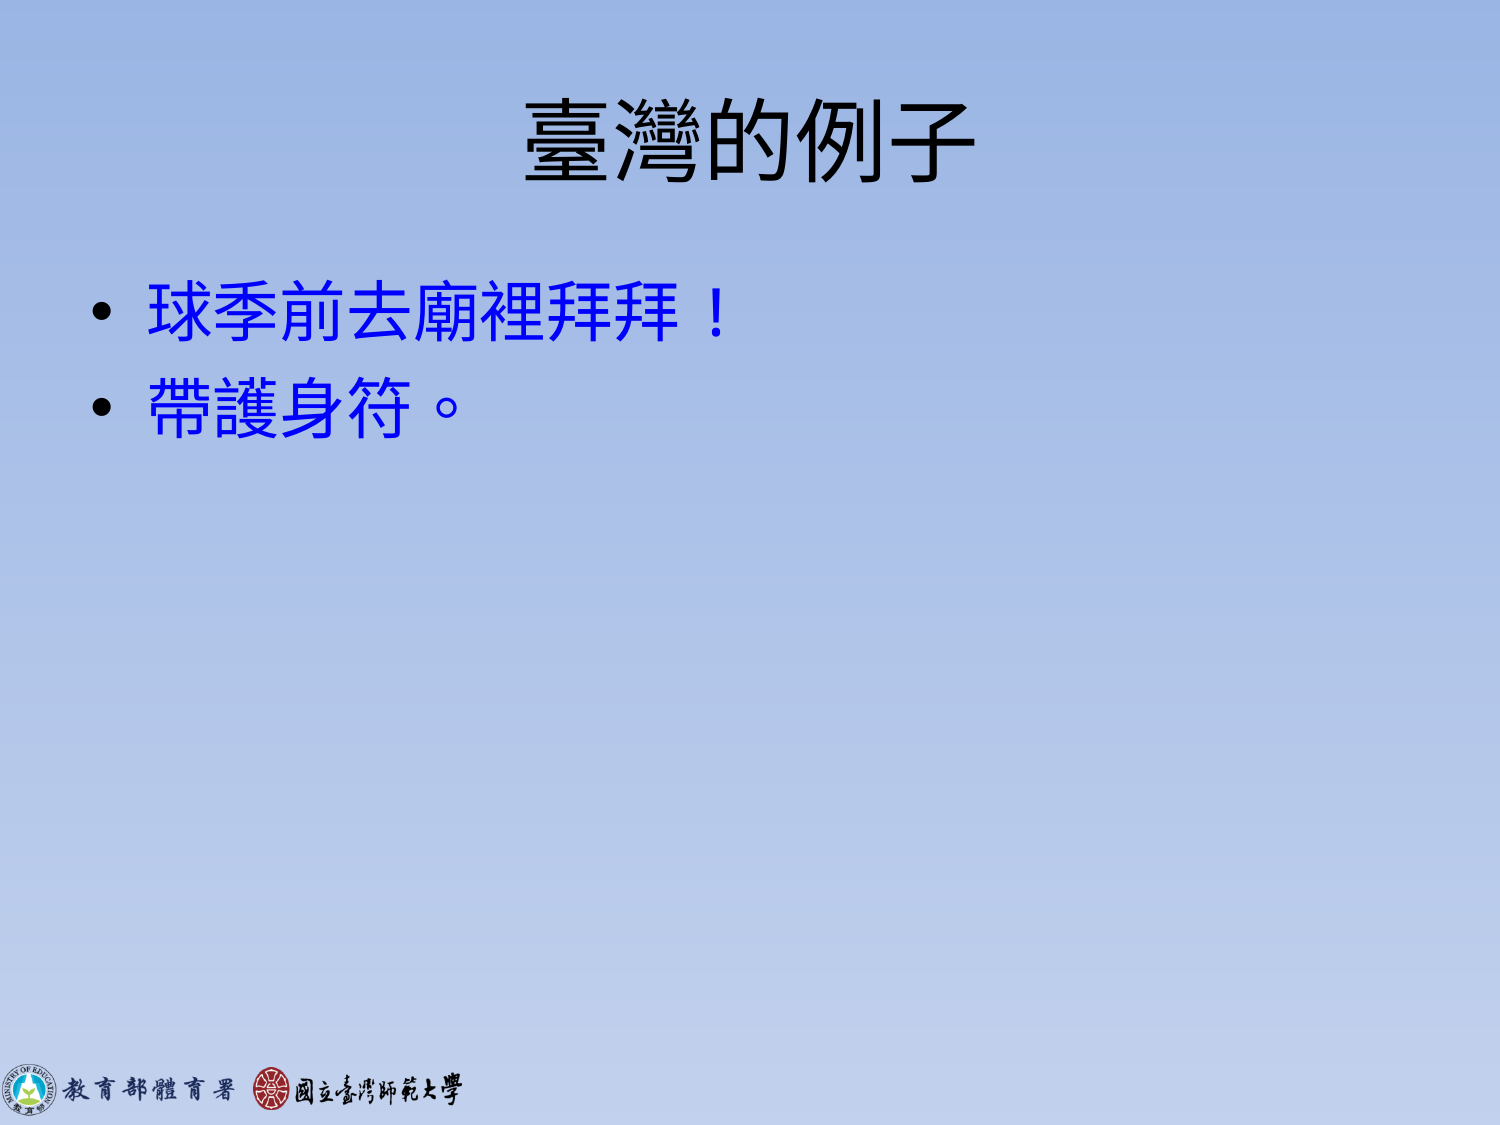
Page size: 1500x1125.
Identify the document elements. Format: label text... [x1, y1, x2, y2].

title 臺灣的例子 [75, 45, 1426, 233]
list 球季前去廟裡拜拜! 帶護身符。 [75, 262, 1426, 1005]
